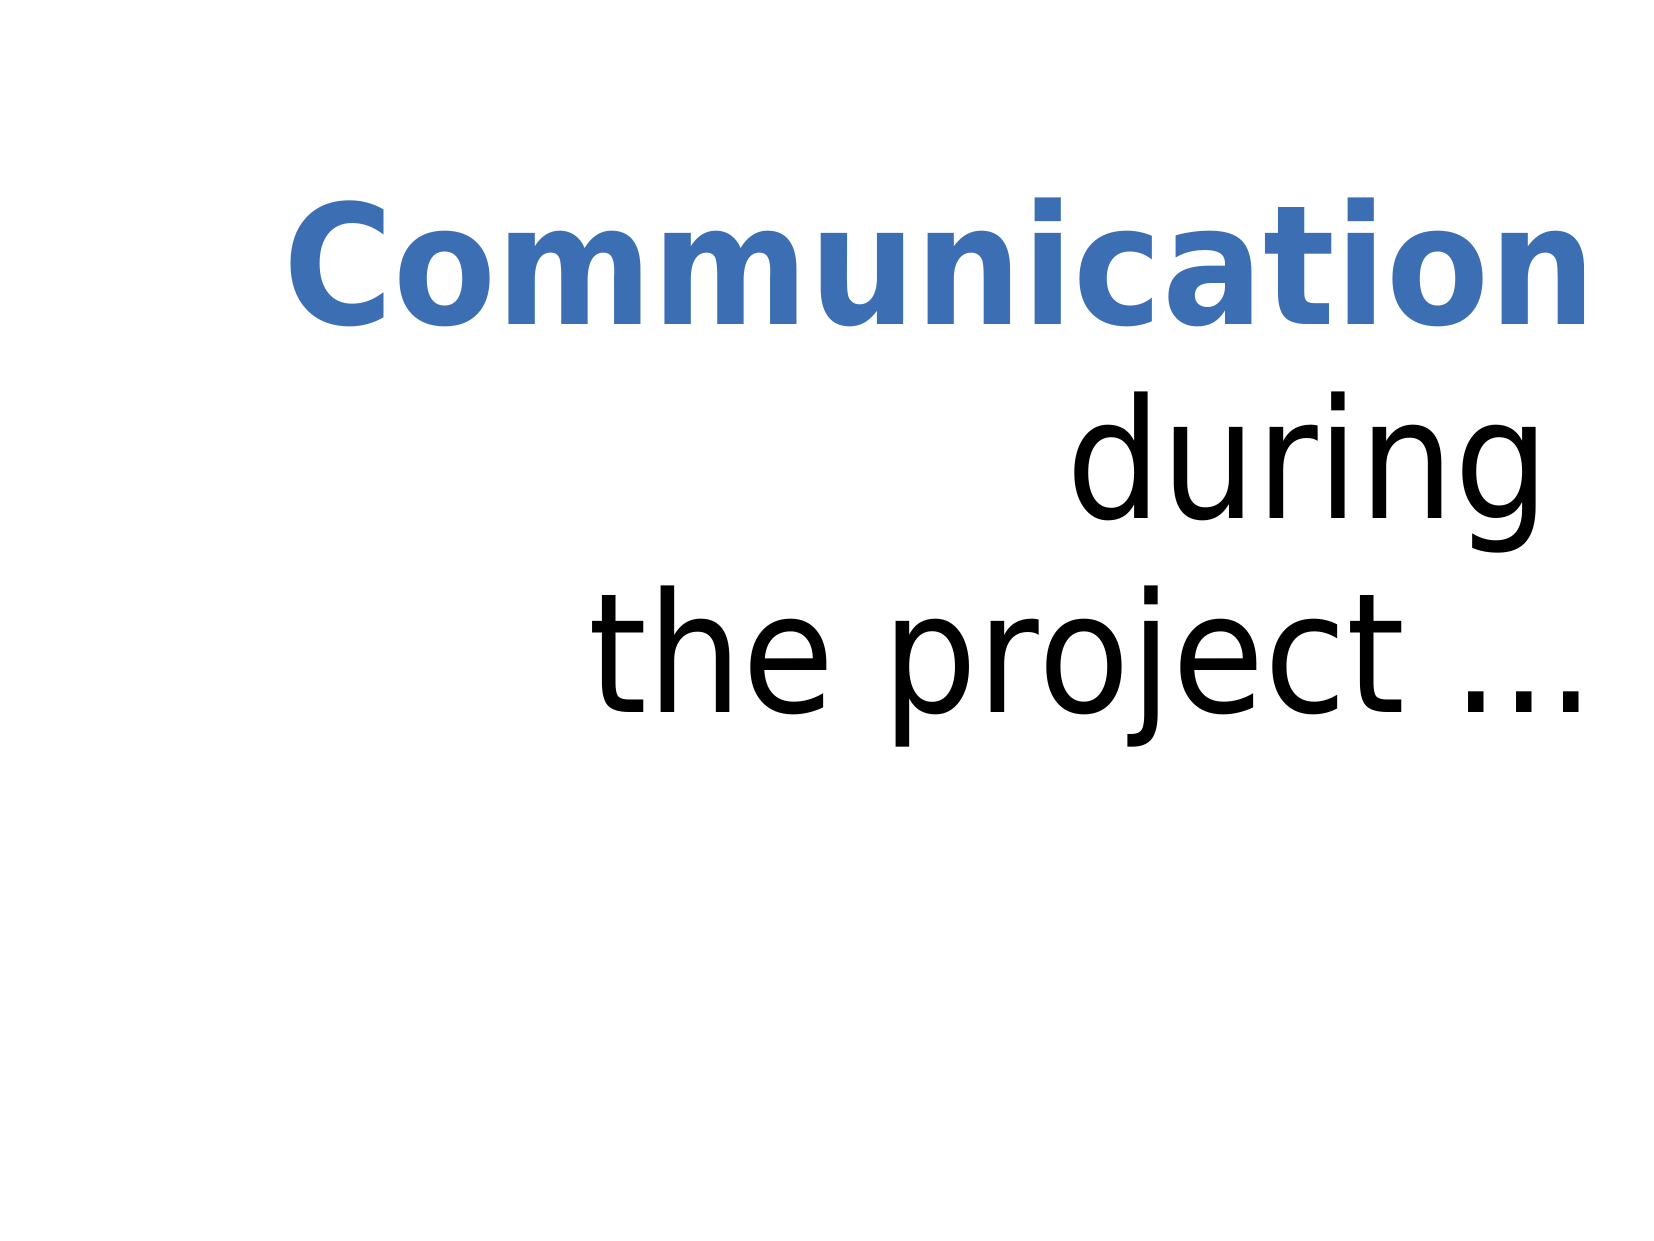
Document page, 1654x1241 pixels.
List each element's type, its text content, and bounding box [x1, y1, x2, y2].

text_box Communication during the project ... [0, 162, 1613, 761]
